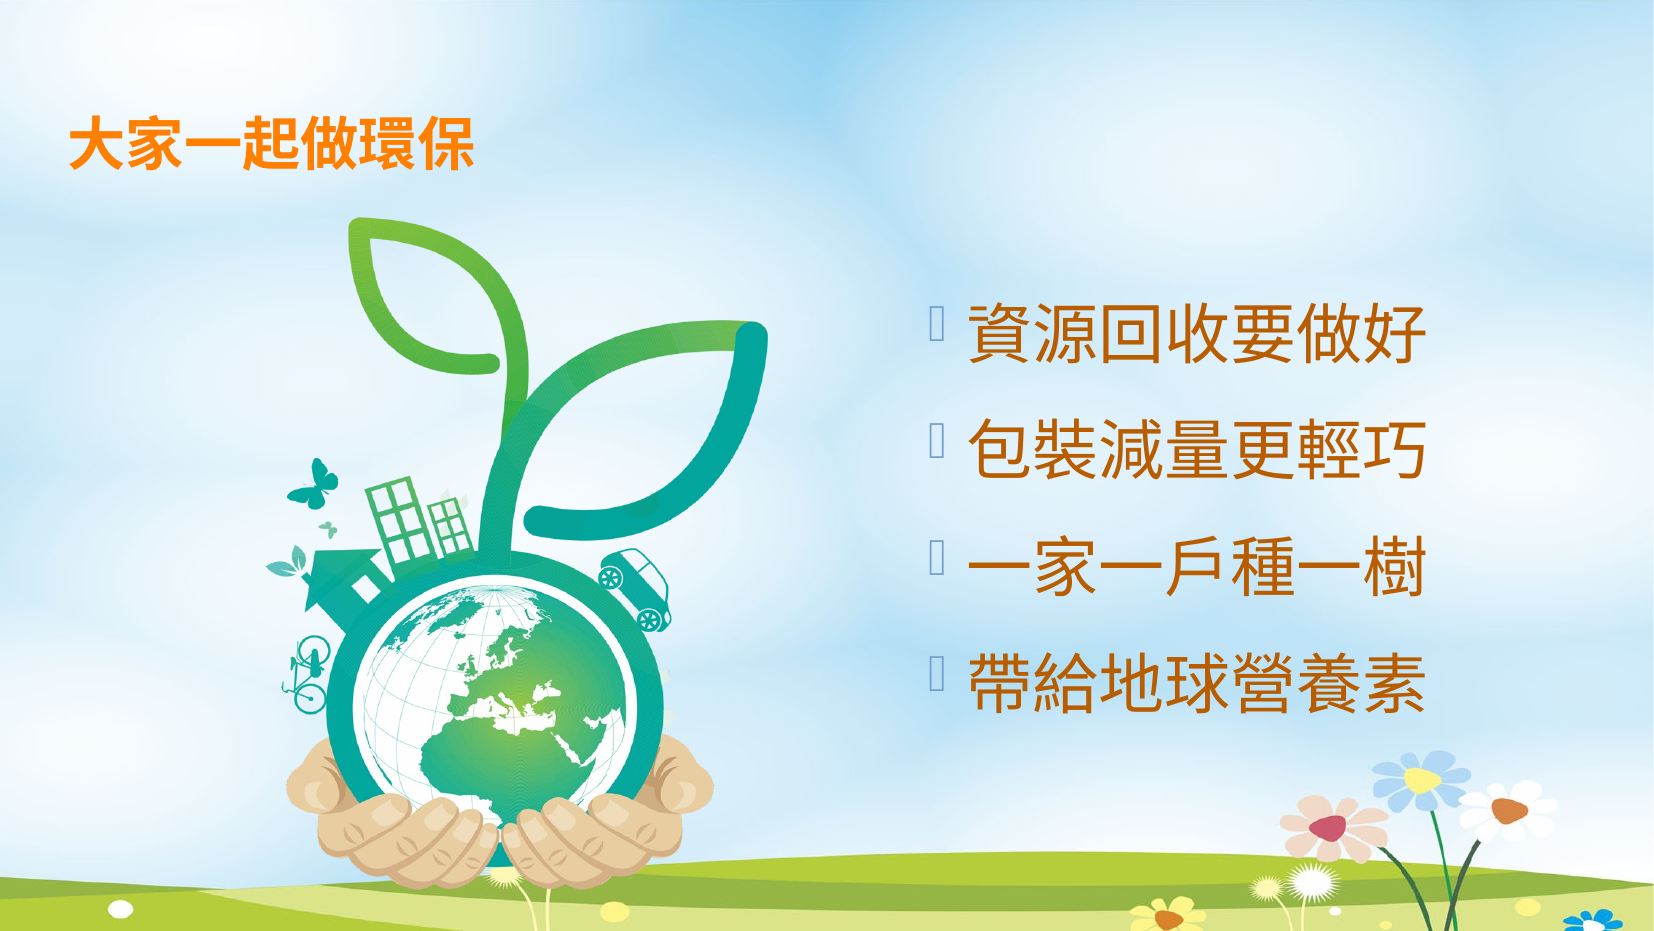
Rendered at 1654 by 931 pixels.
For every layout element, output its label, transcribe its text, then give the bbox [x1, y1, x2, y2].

title 大家一起做環保 [0, 62, 544, 218]
list 資源回收要做好 包裝減量更輕巧 一家一戶種一樹 帶給地球營養素 [915, 206, 1565, 739]
picture [0, 0, 1654, 931]
